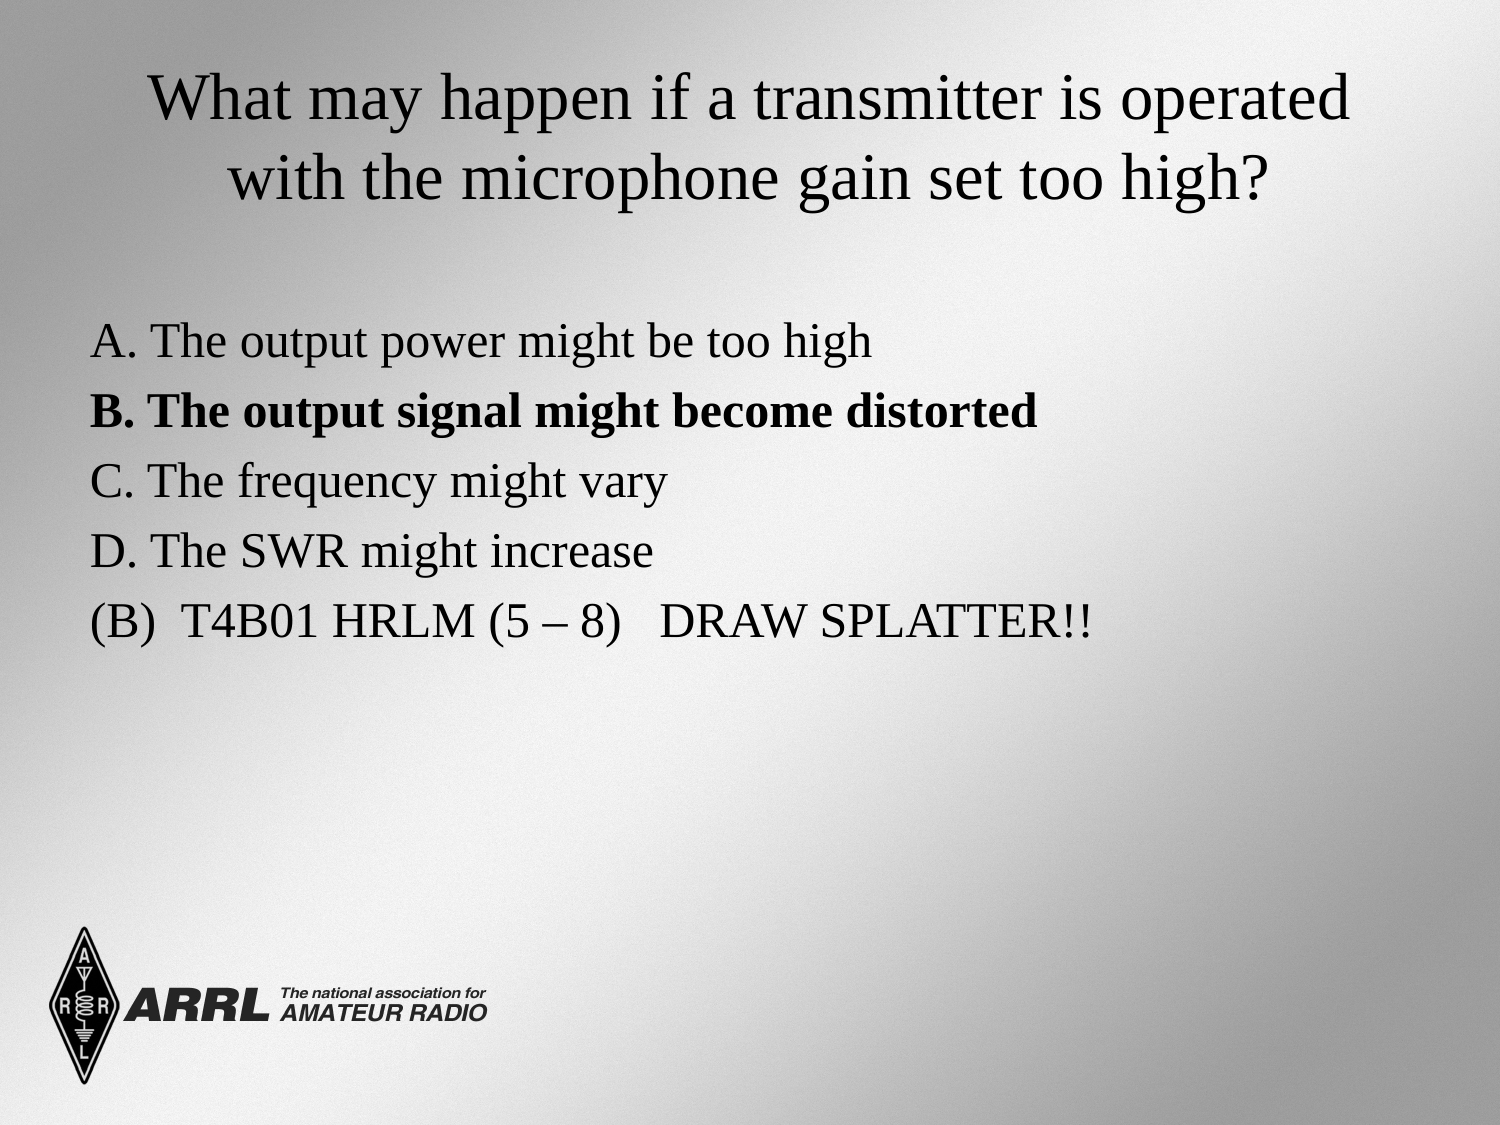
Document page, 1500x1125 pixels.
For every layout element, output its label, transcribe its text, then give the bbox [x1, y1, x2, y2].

picture [0, 0, 1500, 1125]
list A. The output power might be too high B. The output signal might become distorted C. The frequency might vary D. The SWR might increase (B) T4B01 HRLM (5 – 8) DRAW SPLATTER!! [75, 299, 1425, 1005]
title What may happen if a transmitter is operated with the microphone gain set too high? [75, 45, 1425, 233]
